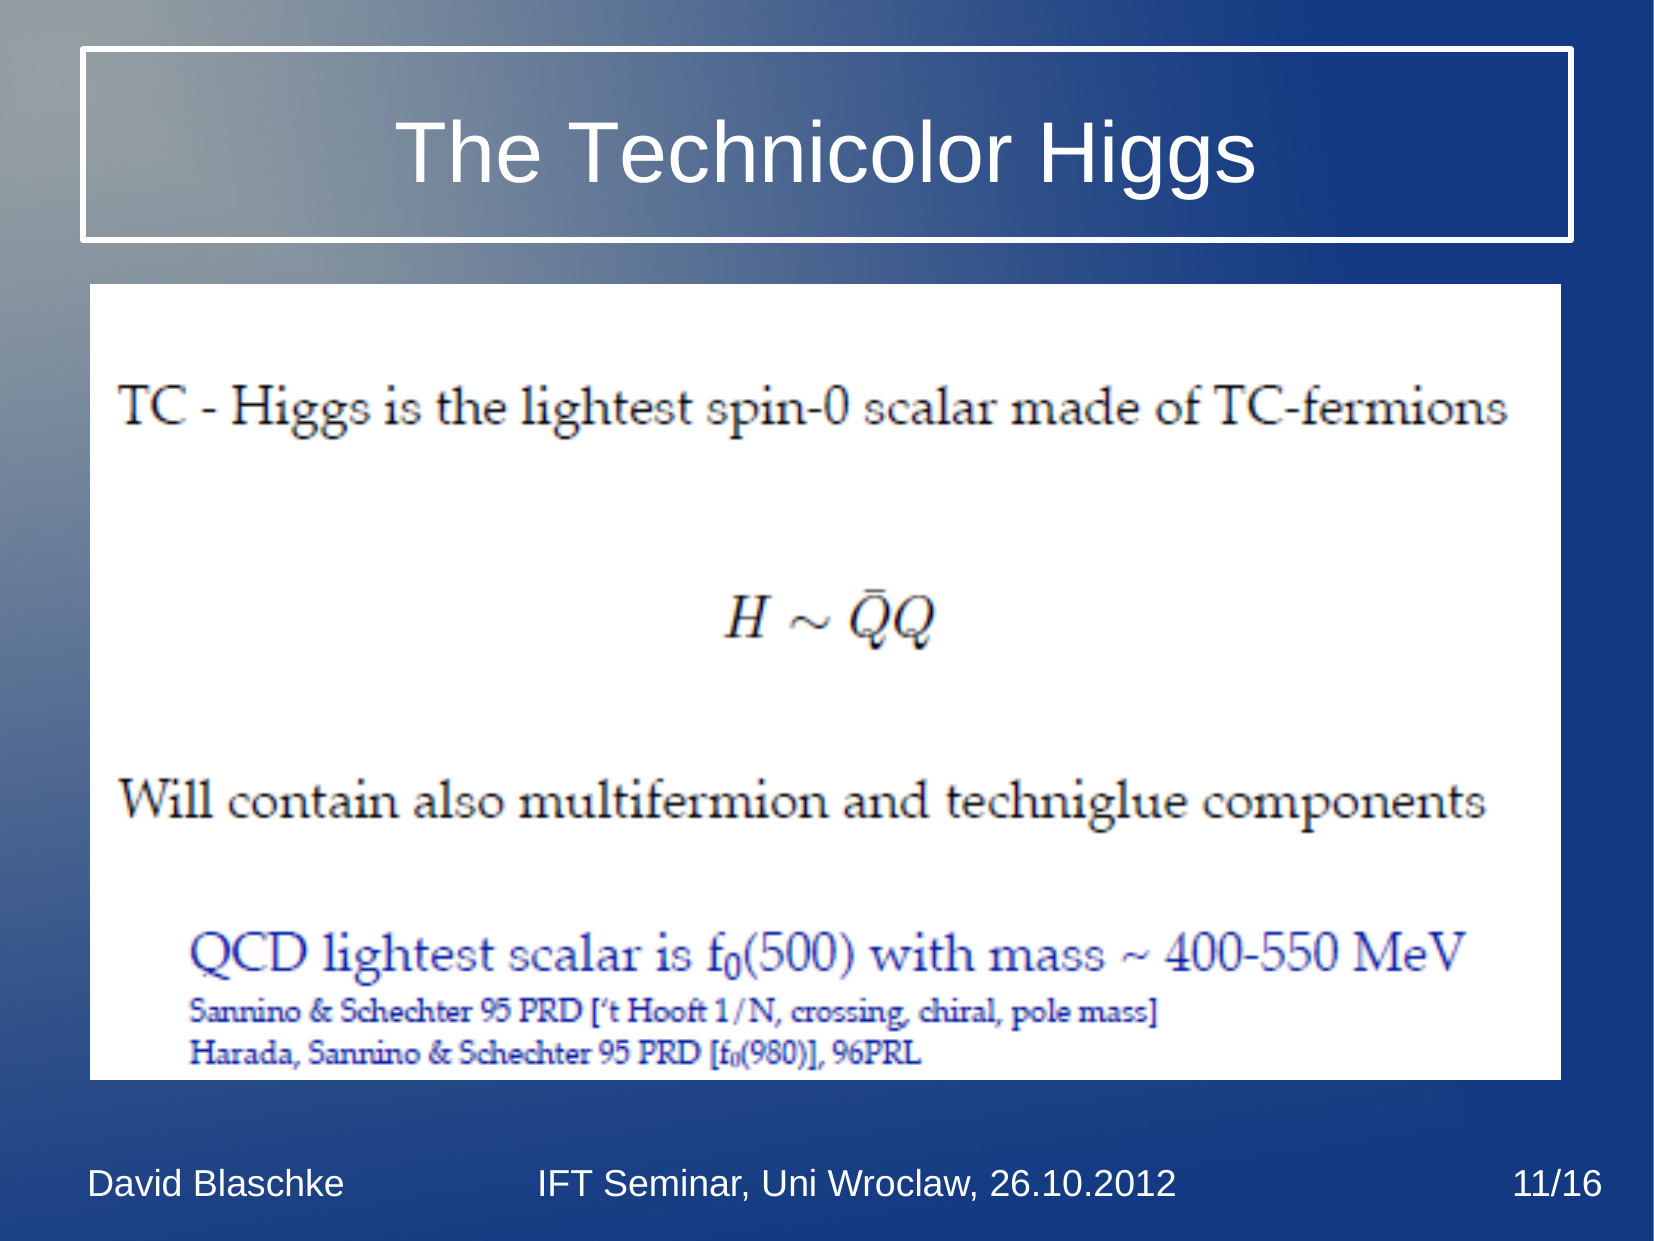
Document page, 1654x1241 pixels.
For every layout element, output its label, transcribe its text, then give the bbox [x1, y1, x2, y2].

picture [0, 0, 1654, 1241]
title The Technicolor Higgs [82, 243, 1571, 257]
title The Technicolor Higgs [86, 52, 1568, 237]
text_box David Blaschke IFT Seminar, Uni Wroclaw, 26.10.2012 11/16 [72, 1155, 1615, 1217]
